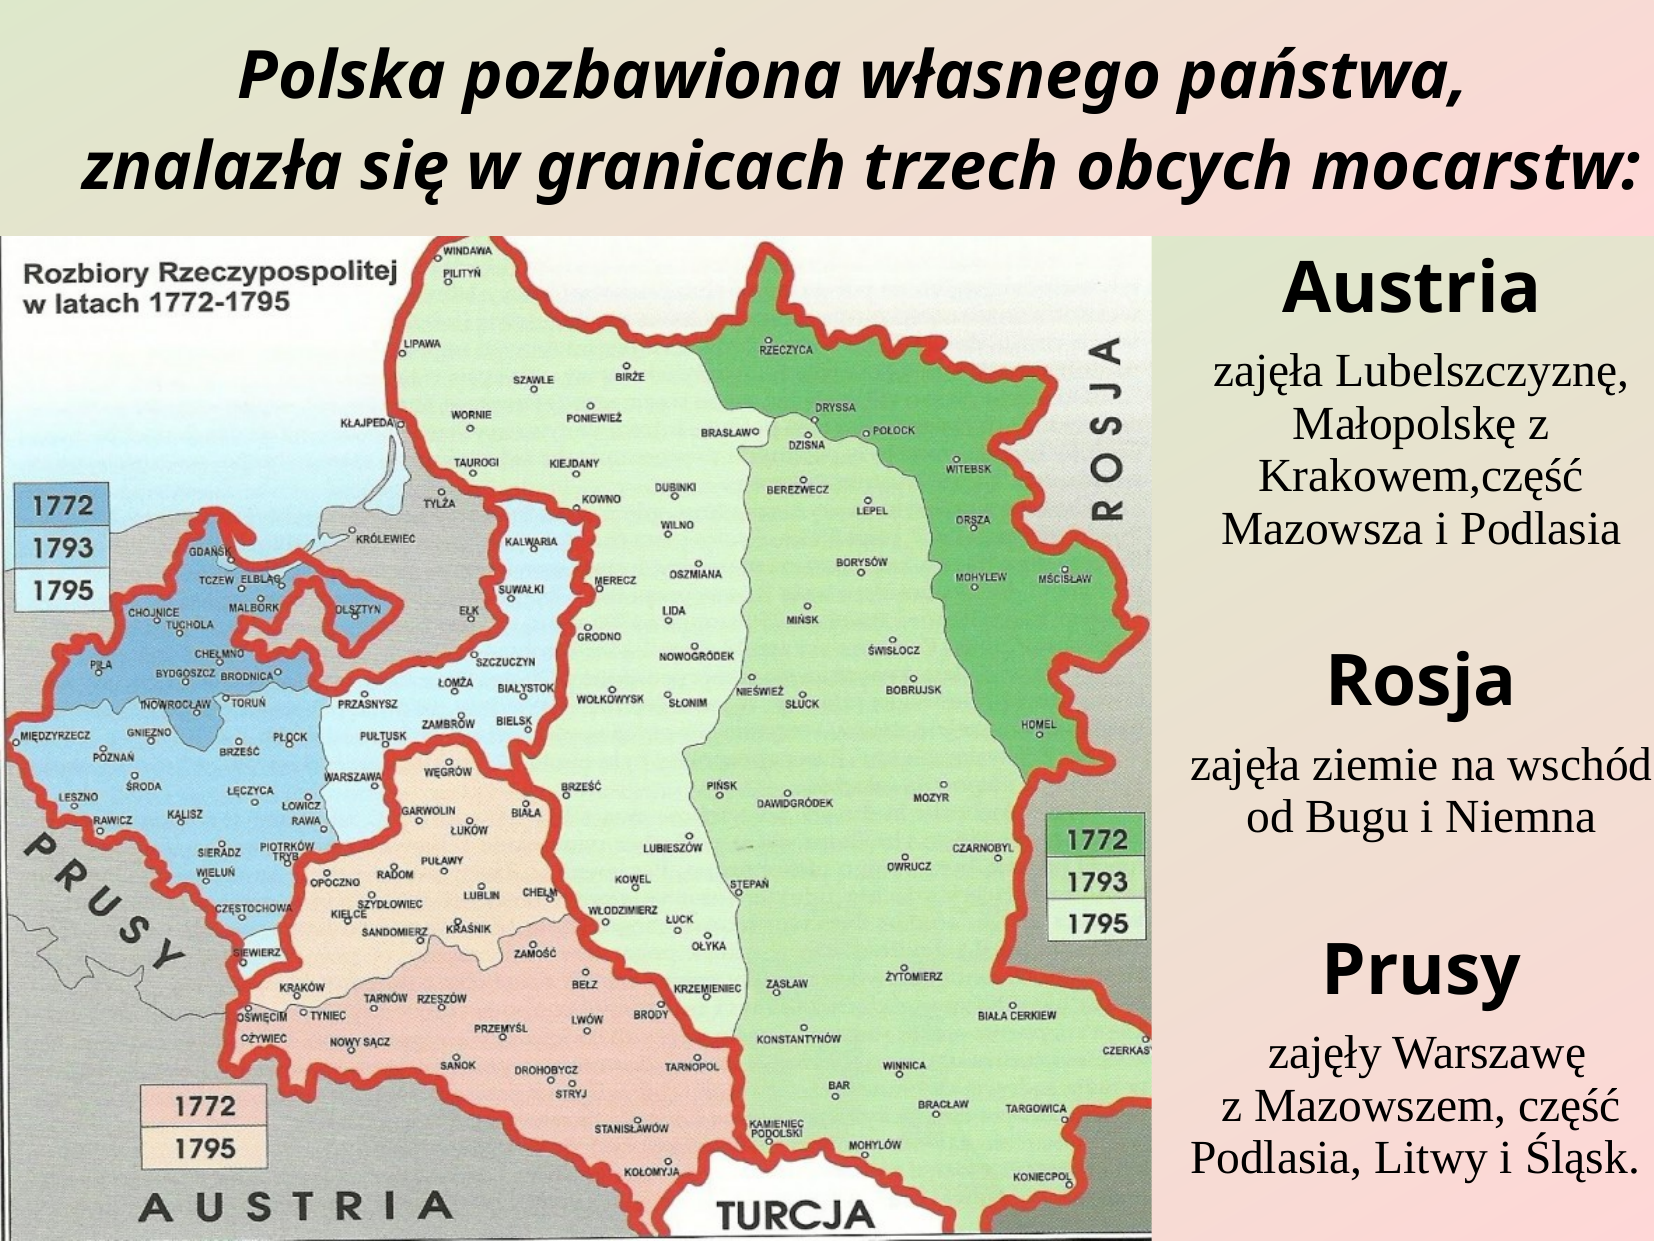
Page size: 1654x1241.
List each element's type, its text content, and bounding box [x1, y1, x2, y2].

title Polska pozbawiona własnego państwa, znalazła się w granicach trzech obcych mocarstw: [0, 0, 1654, 236]
list Austria zajęła Lubelszczyznę, Małopolskę z Krakowem,część Mazowsza i Podlasia Rosja zajęła ziemie na wschód od Bugu i Niemna Prusy zajęły Warszawę z Mazowszem, część Podlasia, Litwy i Śląsk. [1152, 236, 1654, 1241]
picture [0, 236, 1152, 1241]
